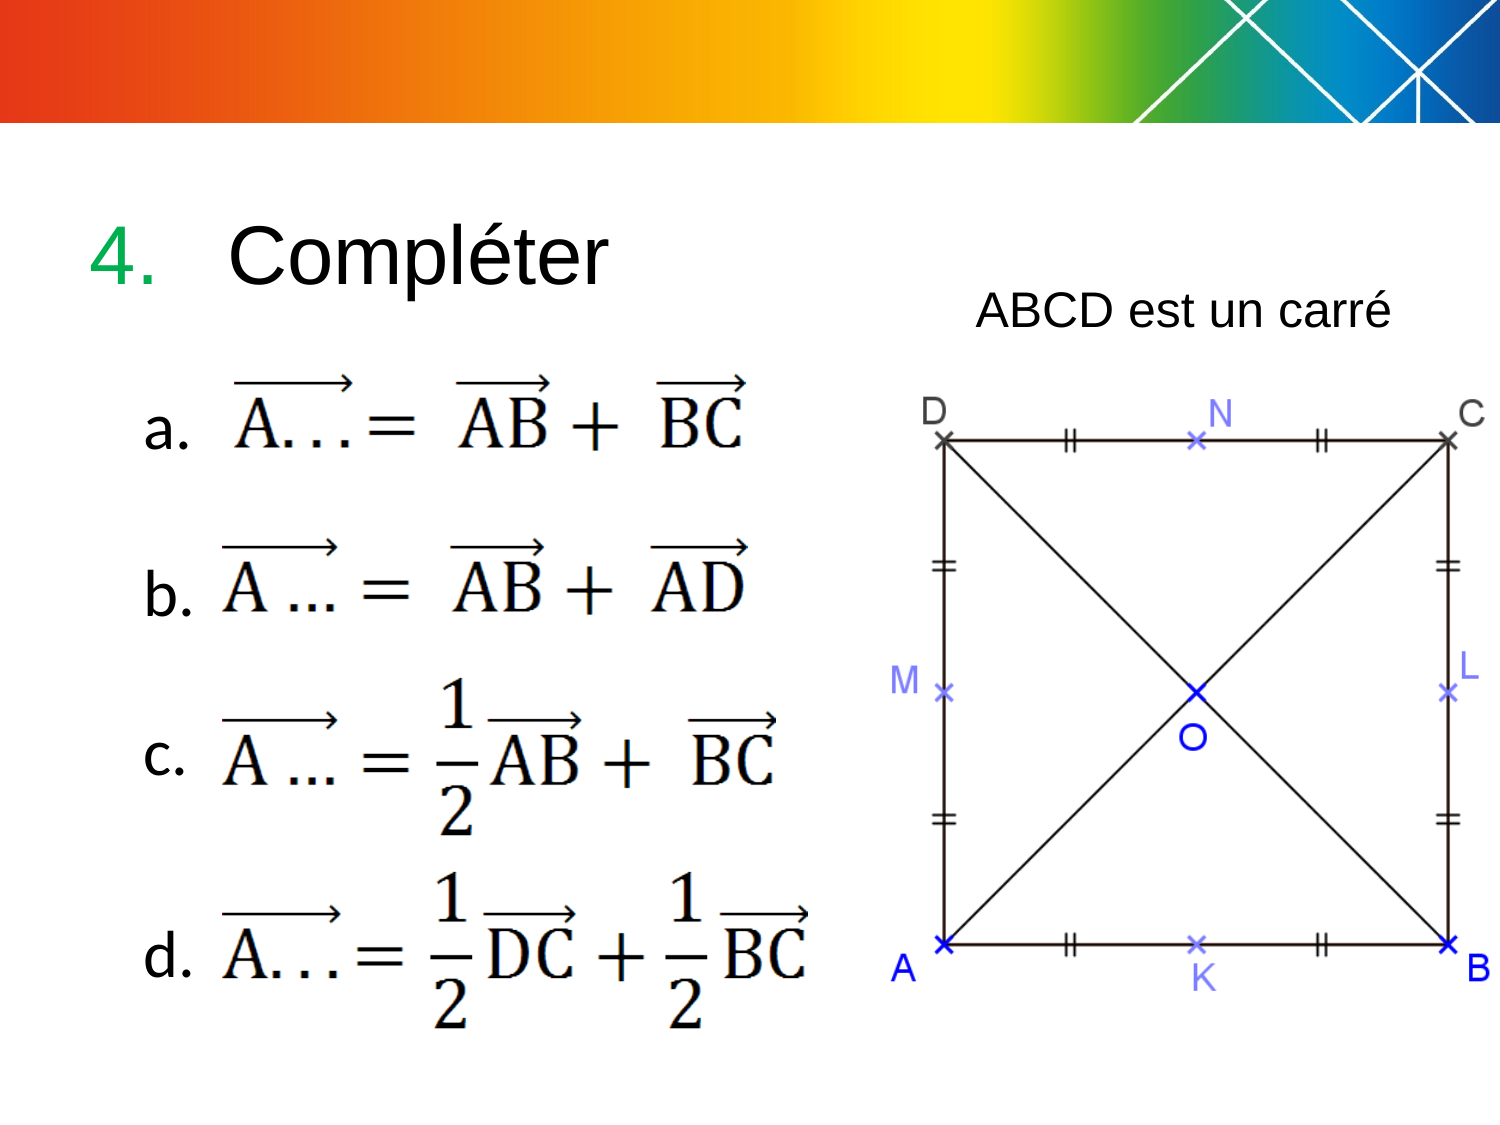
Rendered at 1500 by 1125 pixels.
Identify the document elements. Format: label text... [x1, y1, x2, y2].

text_box ABCD est un carré [960, 269, 1454, 345]
picture [234, 363, 746, 478]
picture [222, 667, 776, 850]
text_box Compléter [75, 164, 1500, 339]
picture [0, 0, 1359, 123]
picture [222, 861, 808, 1043]
picture [1340, 0, 1500, 123]
picture [222, 527, 748, 642]
text_box a. b. c. d. [128, 375, 685, 1079]
picture [867, 375, 1500, 1003]
